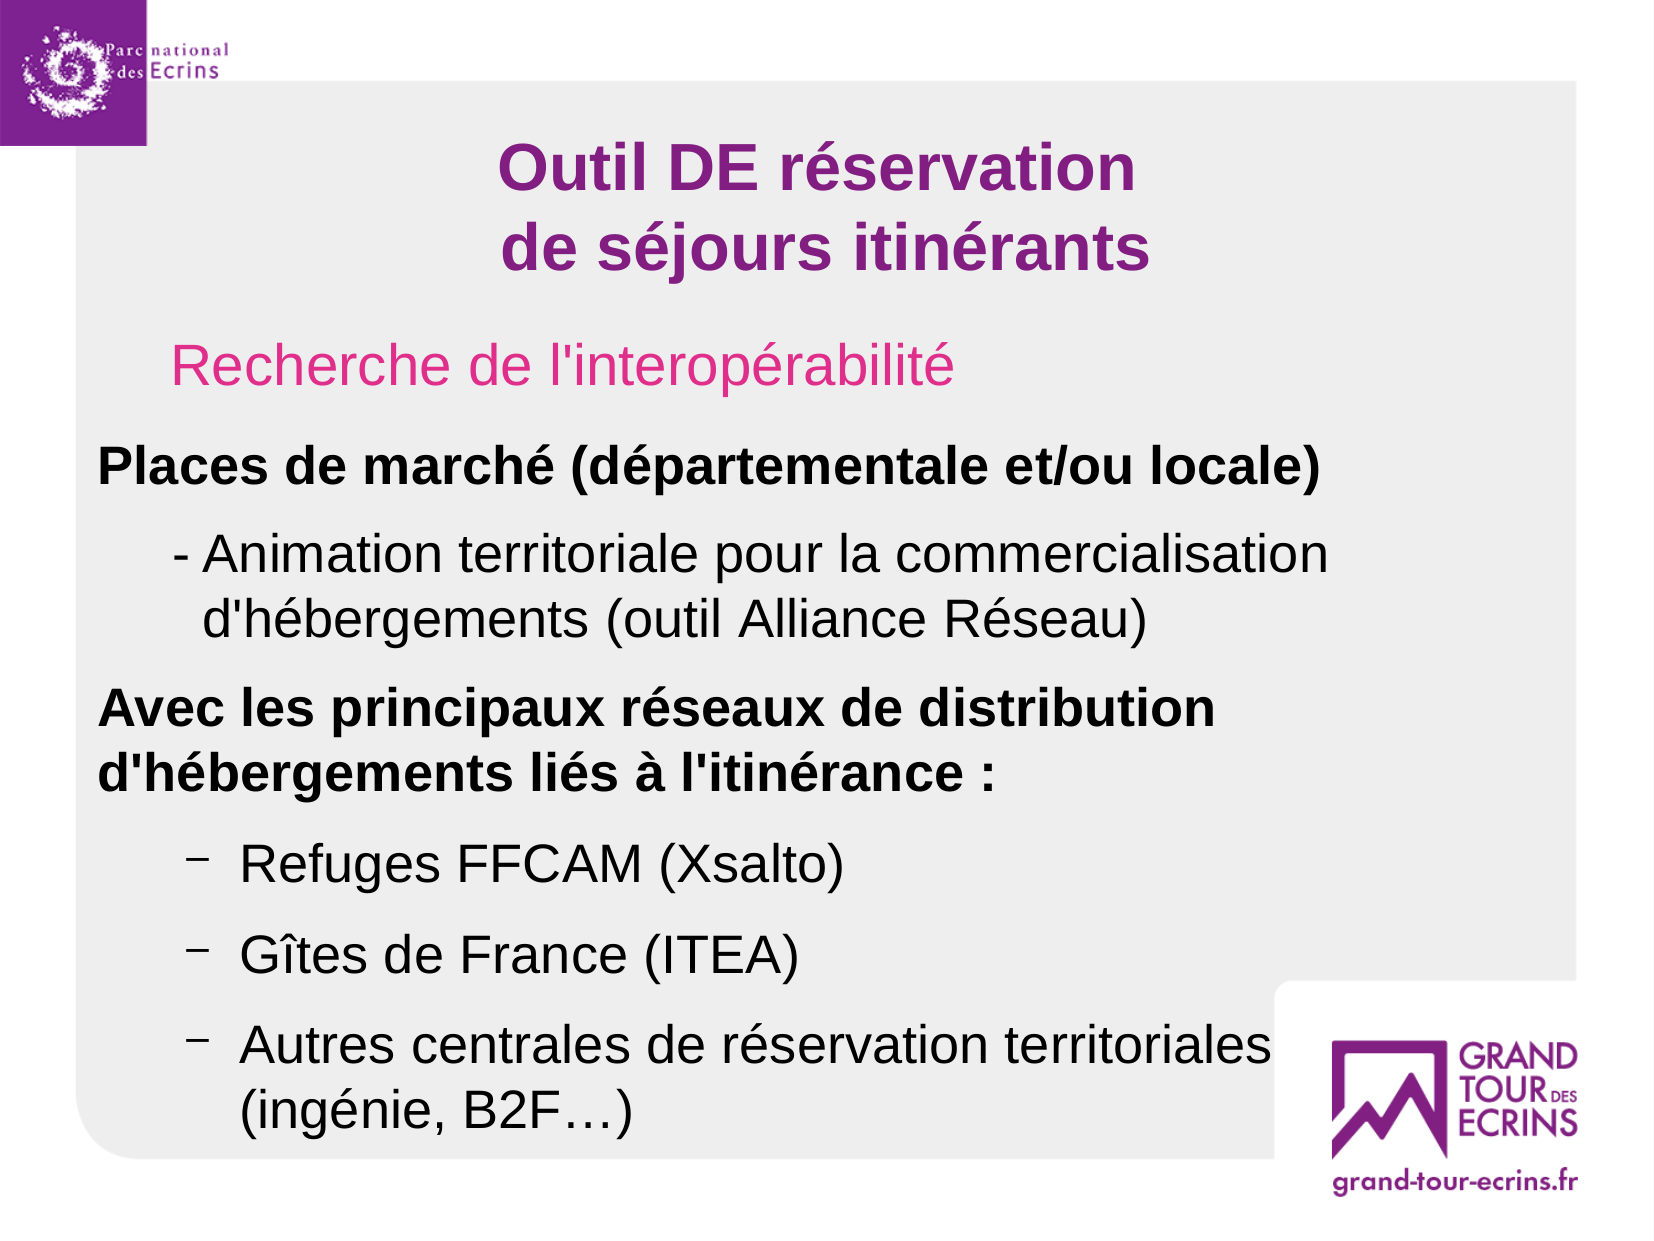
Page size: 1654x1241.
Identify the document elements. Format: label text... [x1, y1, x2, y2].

list Recherche de l'interopérabilité Places de marché (départementale et/ou locale) - Animation territoriale pour la commercialisation d'hébergements (outil Alliance Réseau) Avec les principaux réseaux de distribution d'hébergements liés à l'itinérance : Refuges FFCAM (Xsalto) Gîtes de France (ITEA) Autres centrales de réservation territoriales (ingénie, B2F…) [82, 320, 1571, 1108]
title Outil DE réservation de séjours itinérants [82, 87, 1571, 320]
picture [0, 0, 1654, 1241]
